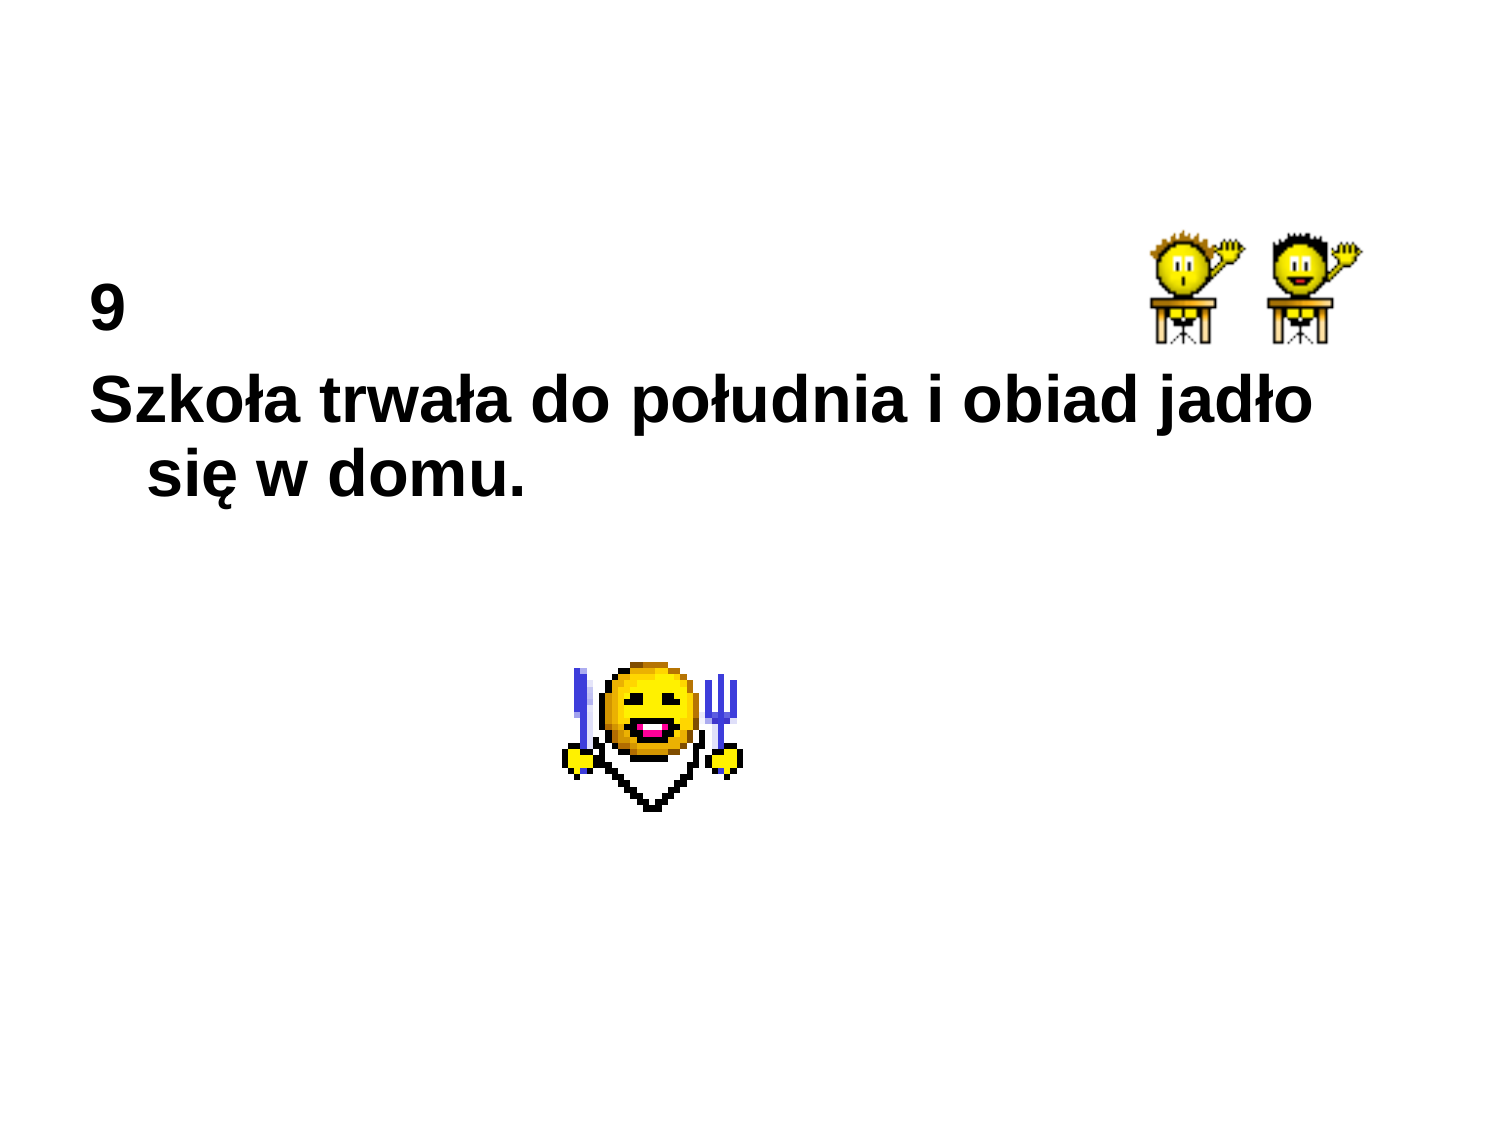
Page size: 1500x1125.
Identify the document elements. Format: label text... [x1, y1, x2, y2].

list 9 Szkoła trwała do południa i obiad jadło się w domu. [75, 262, 1426, 1006]
picture [1139, 219, 1370, 357]
picture [537, 637, 762, 813]
